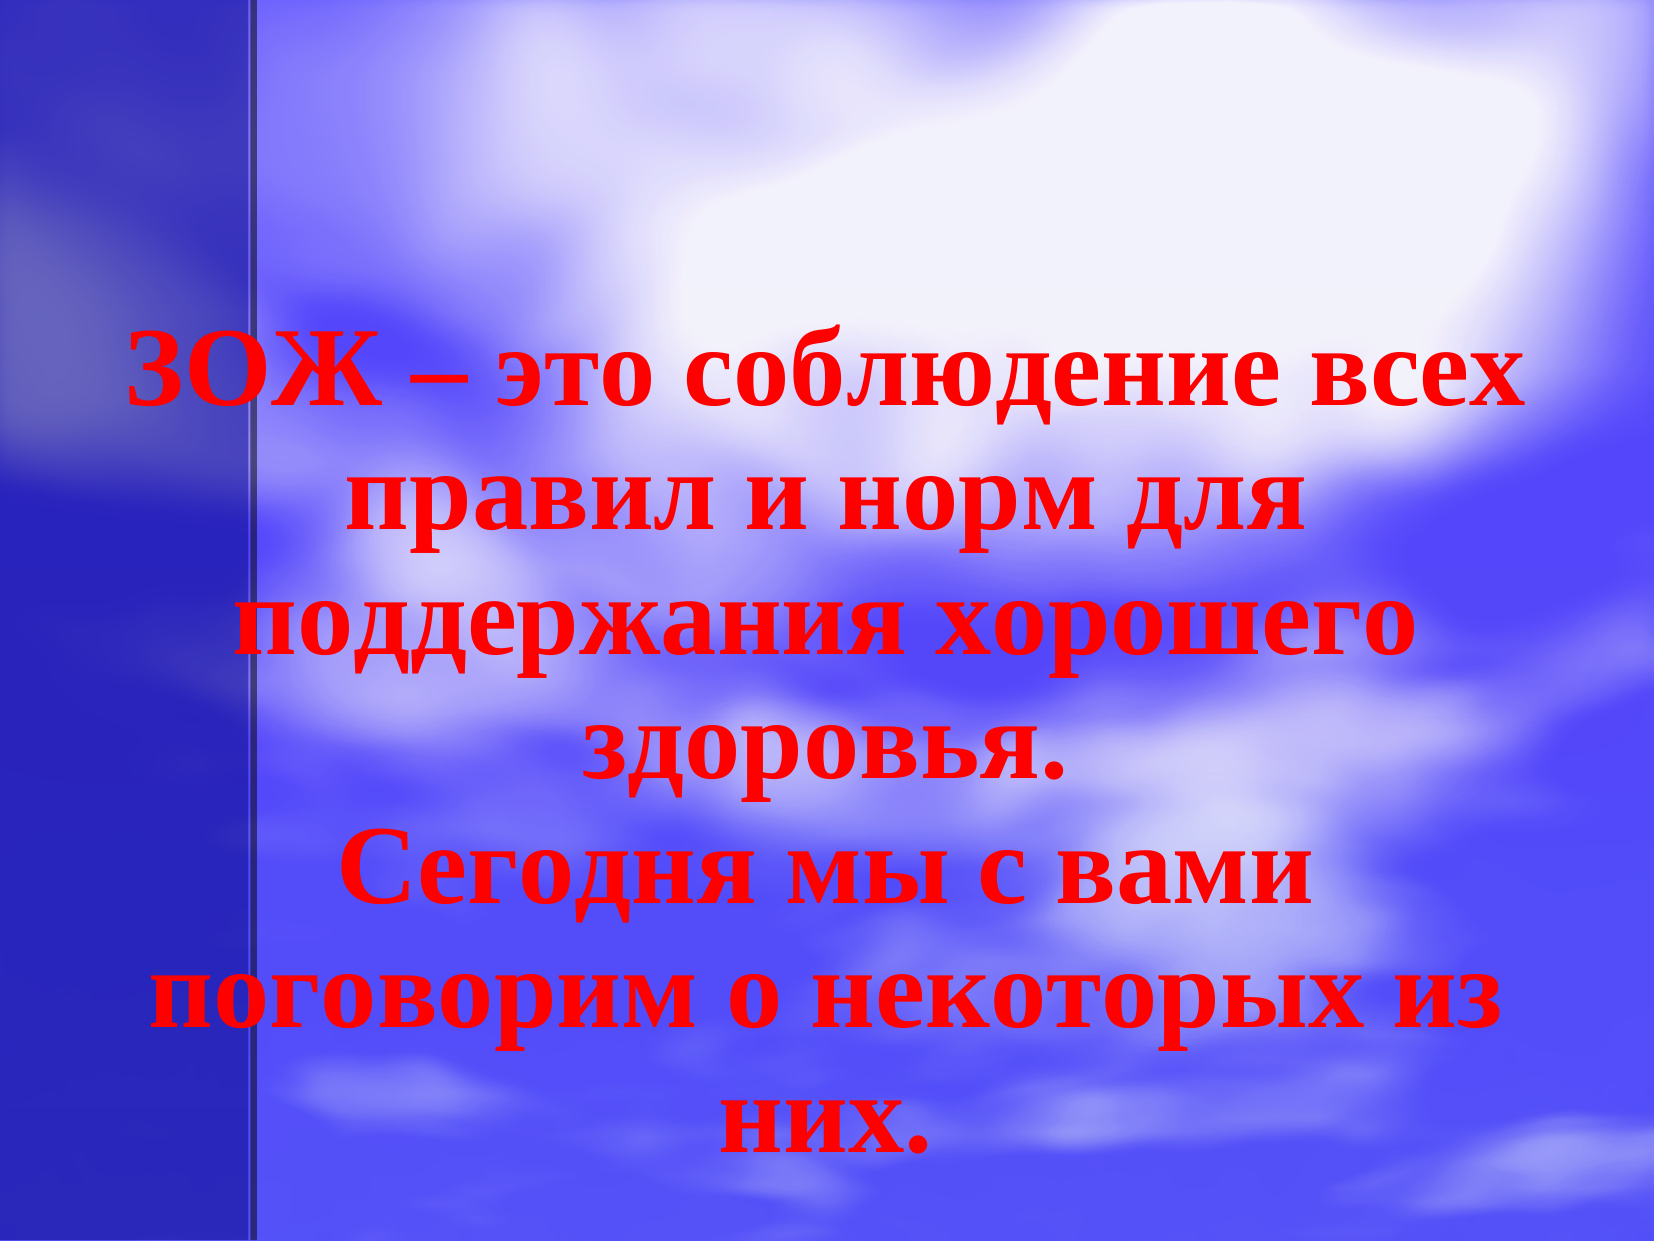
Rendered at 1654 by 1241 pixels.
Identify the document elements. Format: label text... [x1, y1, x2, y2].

subtitle ЗОЖ – это соблюдение всех правил и норм для поддержания хорошего здоровья. Сегодня мы с вами поговорим о некоторых из них. [119, 304, 1533, 1241]
